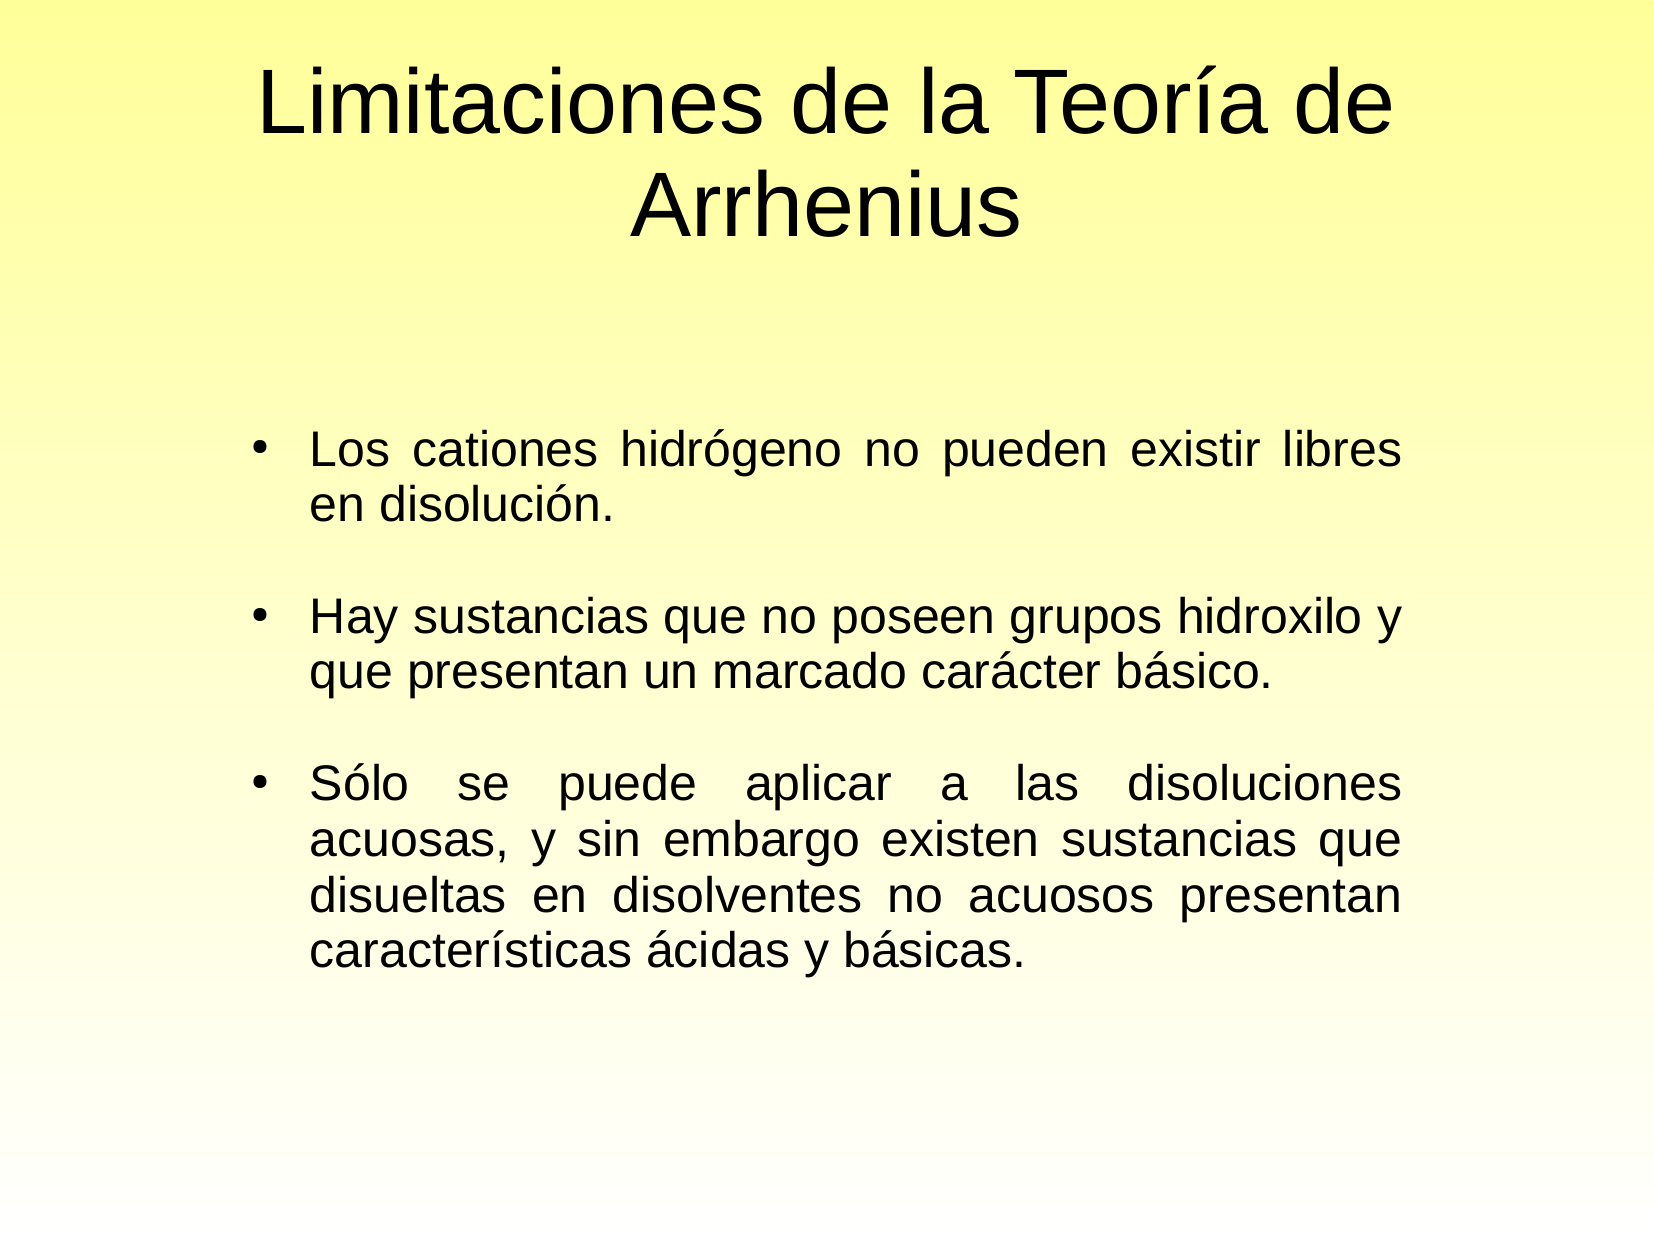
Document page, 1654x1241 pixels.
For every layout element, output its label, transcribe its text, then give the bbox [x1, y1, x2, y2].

title Limitaciones de la Teoría de Arrhenius [82, 50, 1571, 256]
text_box Los cationes hidrógeno no pueden existir libres en disolución. Hay sustancias que no poseen grupos hidroxilo y que presentan un marcado carácter básico. Sólo se puede aplicar a las disoluciones acuosas, y sin embargo existen sustancias que disueltas en disolventes no acuosos presentan características ácidas y básicas. [236, 413, 1418, 986]
